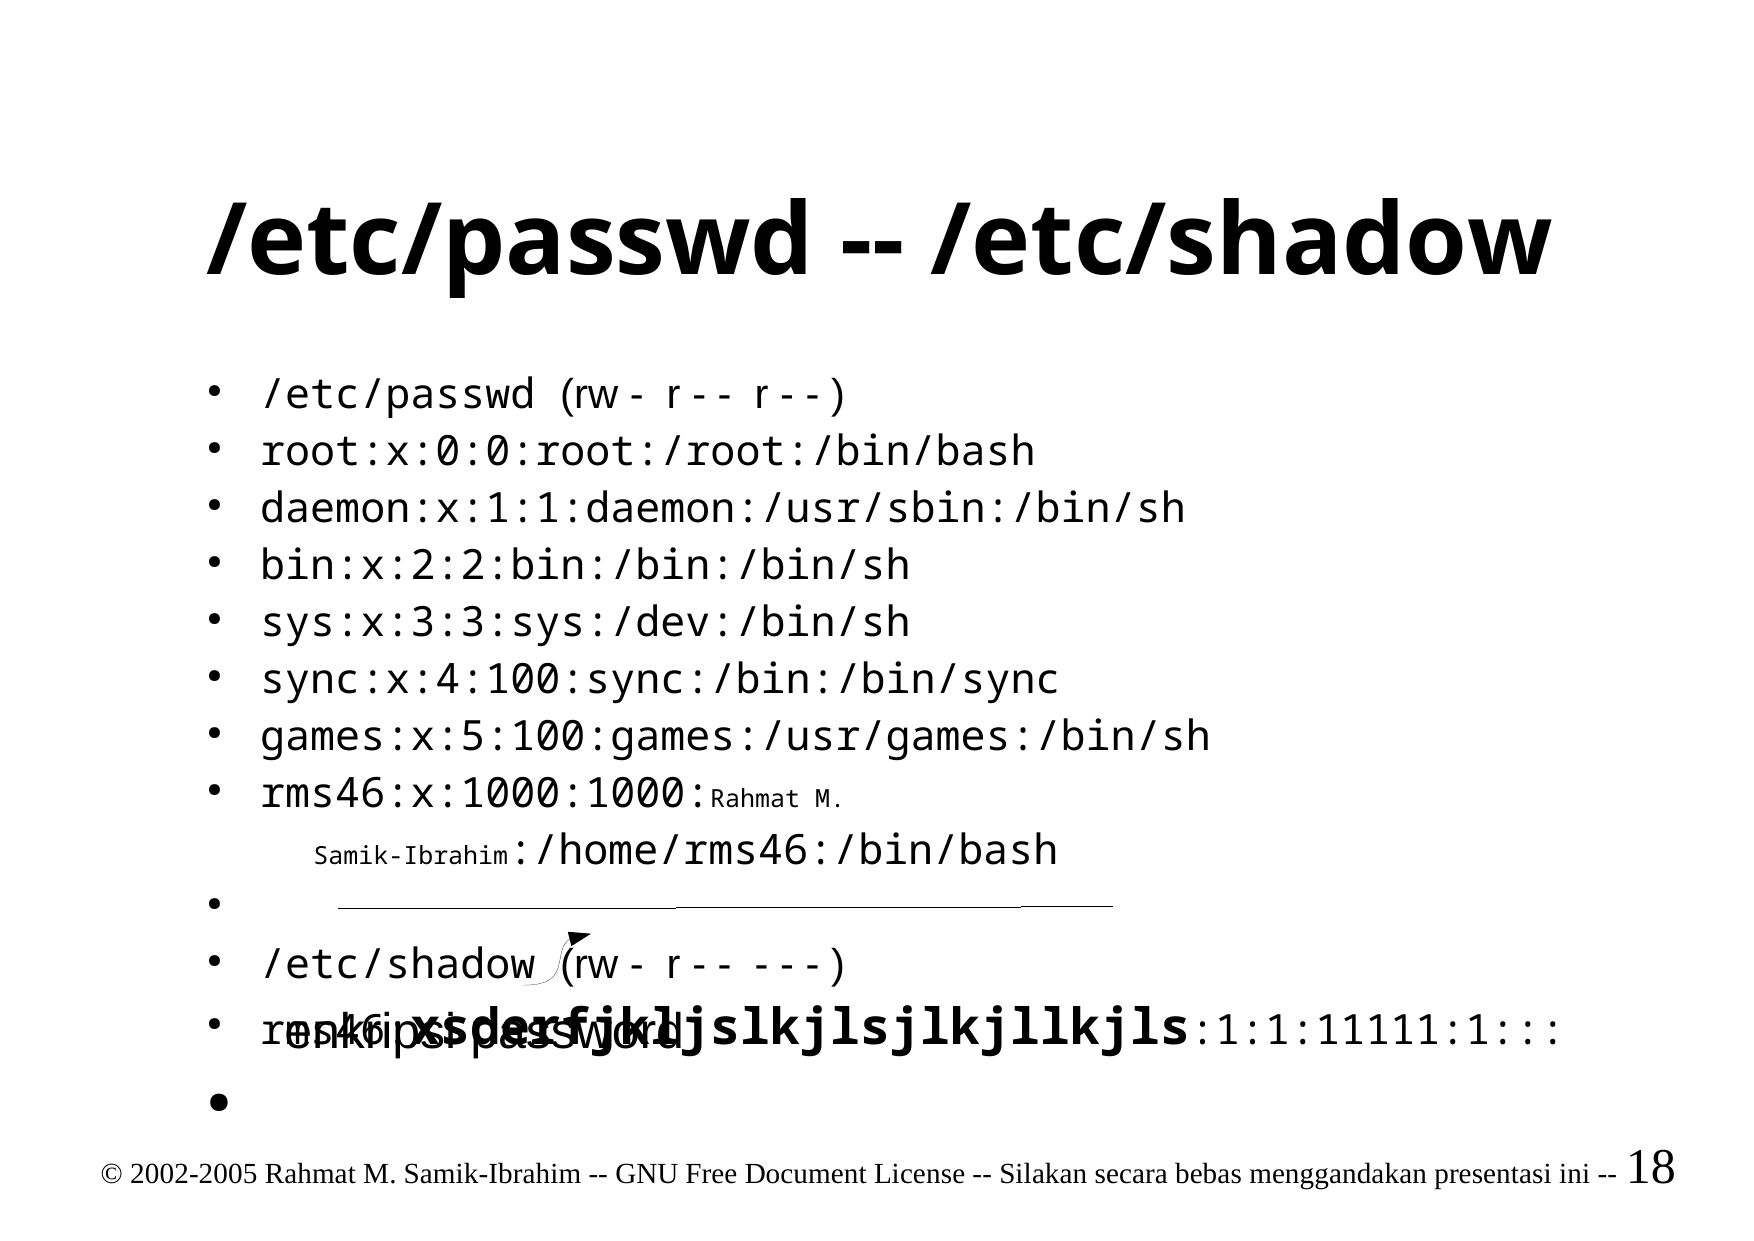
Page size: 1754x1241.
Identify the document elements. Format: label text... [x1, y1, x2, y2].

list /etc/passwd (rw - r - - r - - ) root:x:0:0:root:/root:/bin/bash daemon:x:1:1:daemon:/usr/sbin:/bin/sh bin:x:2:2:bin:/bin:/bin/sh sys:x:3:3:sys:/dev:/bin/sh sync:x:4:100:sync:/bin:/bin/sync games:x:5:100:games:/usr/games:/bin/sh rms46:x:1000:1000:Rahmat M. Samik-Ibrahim:/home/rms46:/bin/bash /etc/shadow (rw - r - - - - - ) rms46:xsderfjkljslkjlsjlkjllkjls:1:1:11111:1::: [171, 363, 1589, 1090]
text_box enkripsi password [284, 1002, 697, 1062]
title /etc/passwd -- /etc/shadow [171, 139, 1589, 332]
